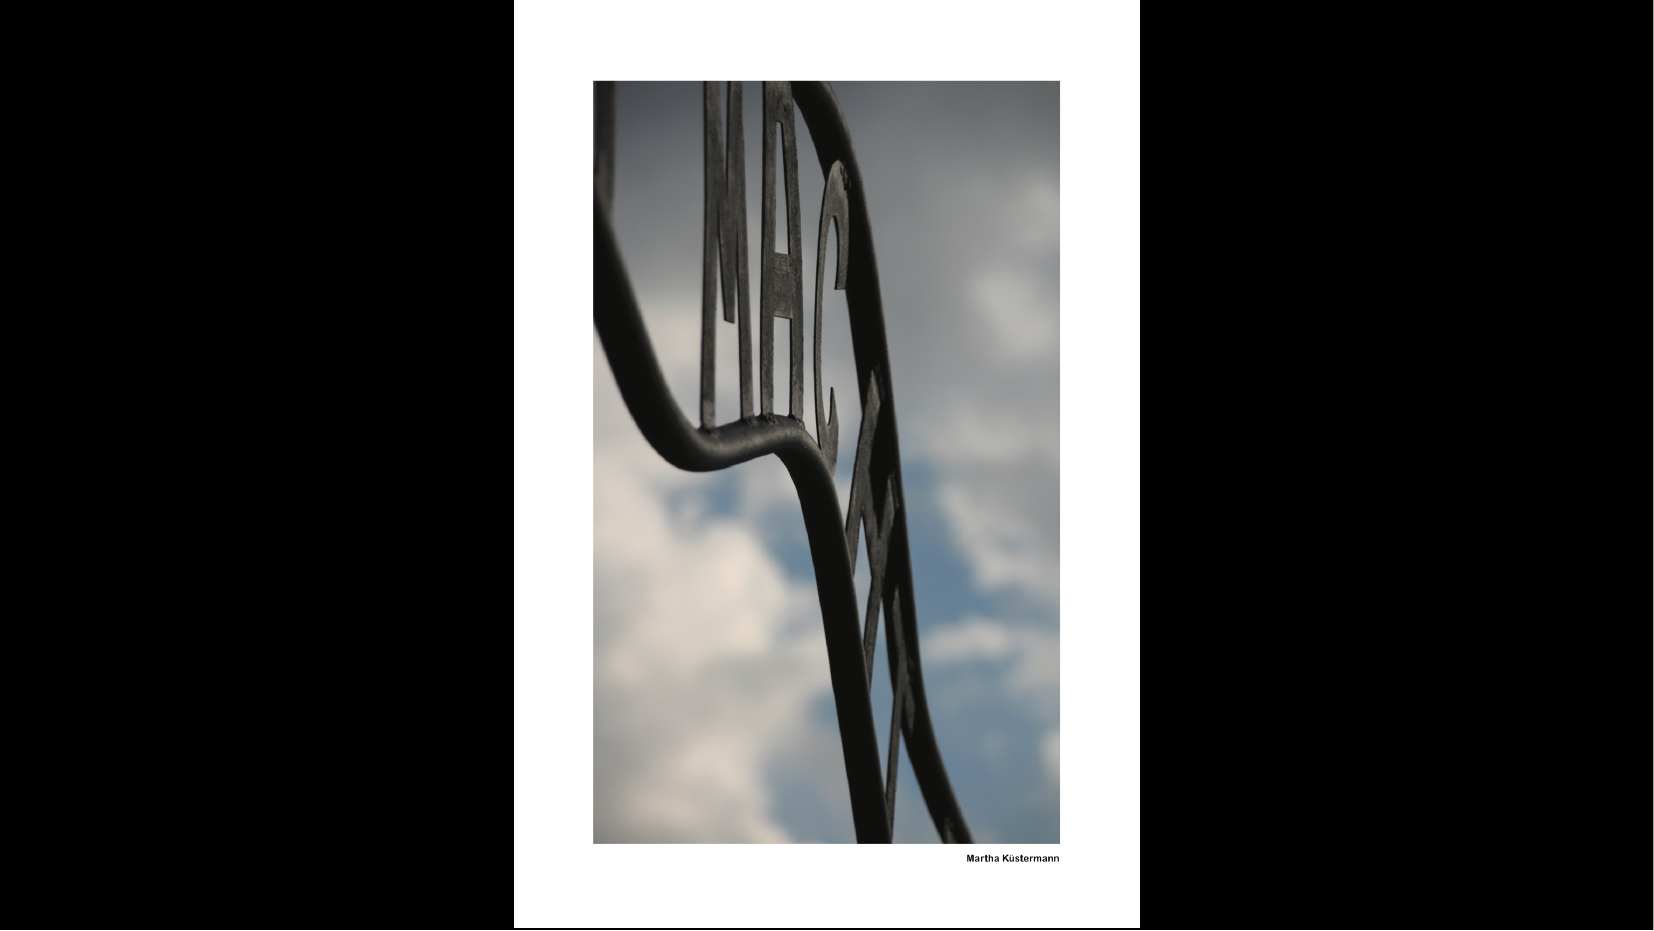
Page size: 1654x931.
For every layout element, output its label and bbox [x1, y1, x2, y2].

picture [514, 0, 1140, 928]
